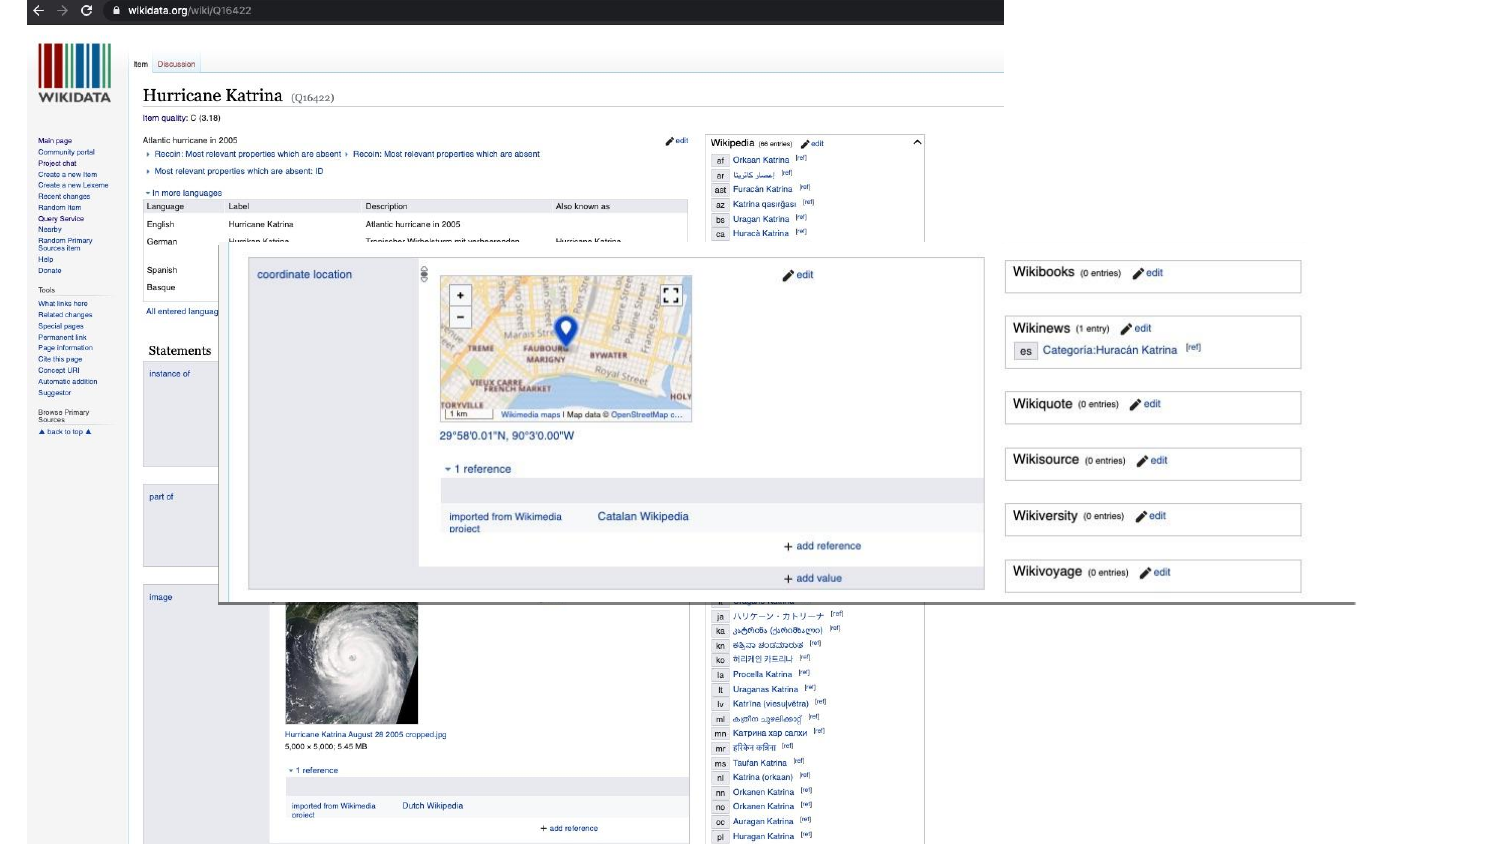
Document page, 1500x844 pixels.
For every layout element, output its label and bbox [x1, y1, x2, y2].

picture [27, 0, 1358, 844]
